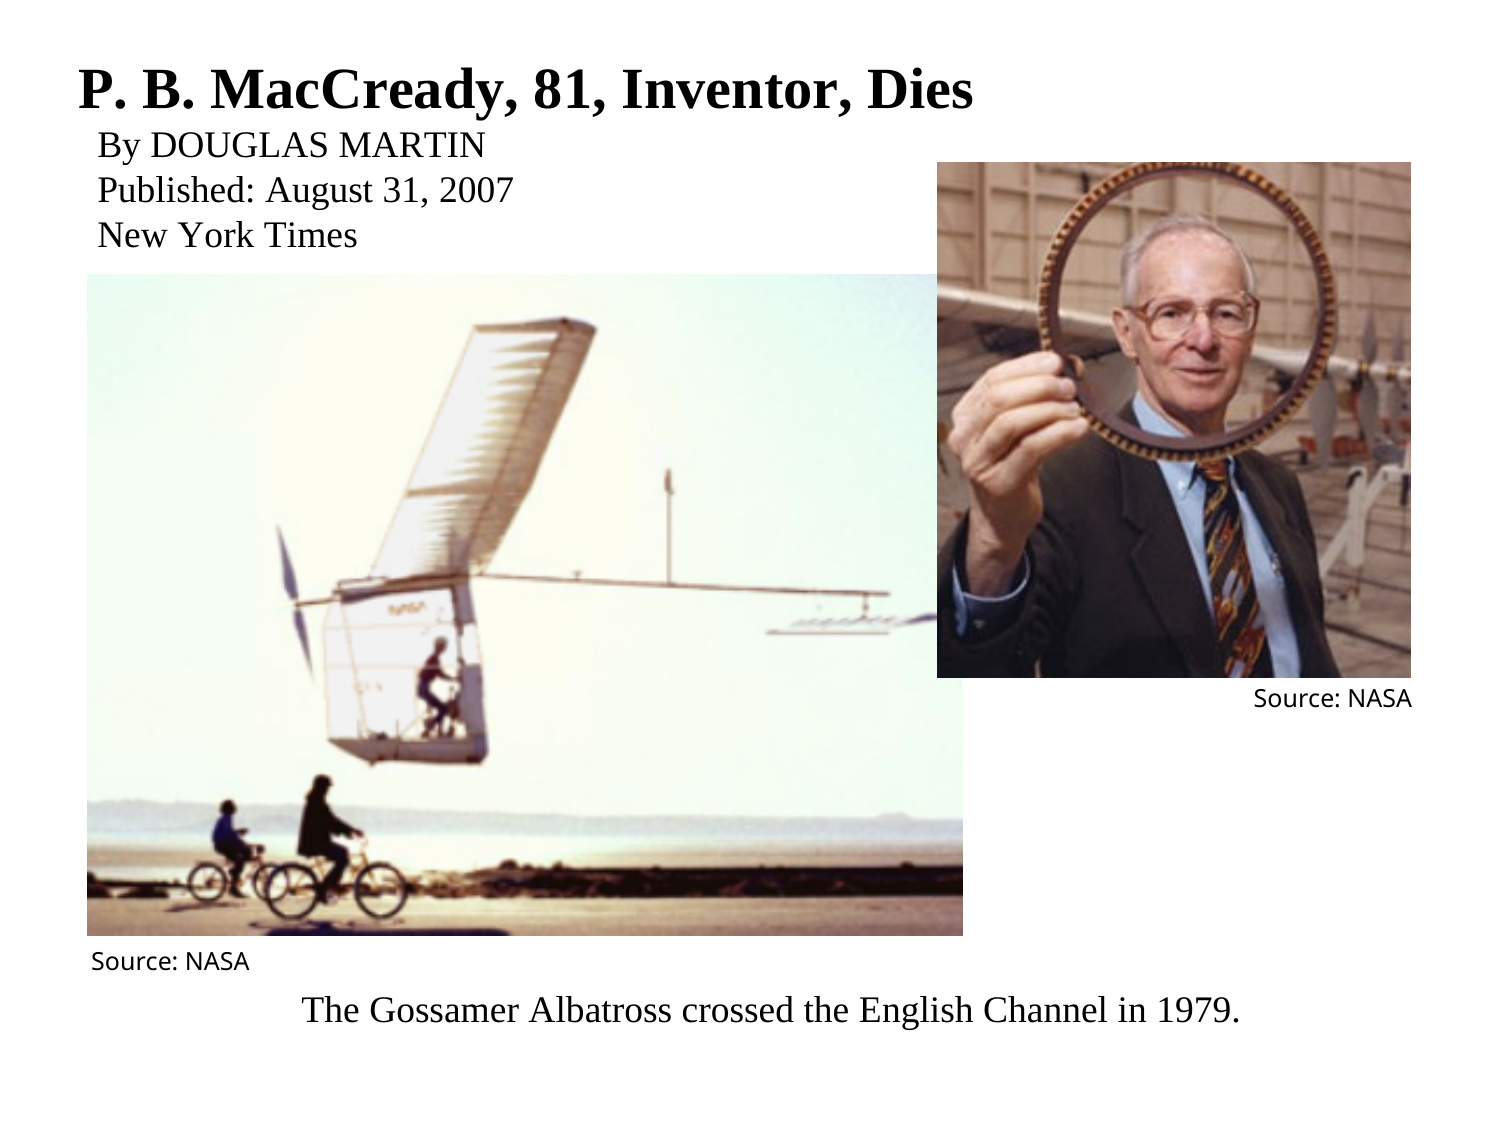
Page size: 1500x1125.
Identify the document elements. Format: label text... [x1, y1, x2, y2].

text_box P. B. MacCready, 81, Inventor, Dies By DOUGLAS MARTIN Published: August 31, 2007 New York Times [63, 42, 1003, 308]
text_box Source: NASA [1238, 675, 1428, 721]
picture [87, 162, 1411, 936]
text_box Source: NASA [76, 937, 265, 983]
text_box The Gossamer Albatross crossed the English Channel in 1979. [286, 977, 1257, 1038]
